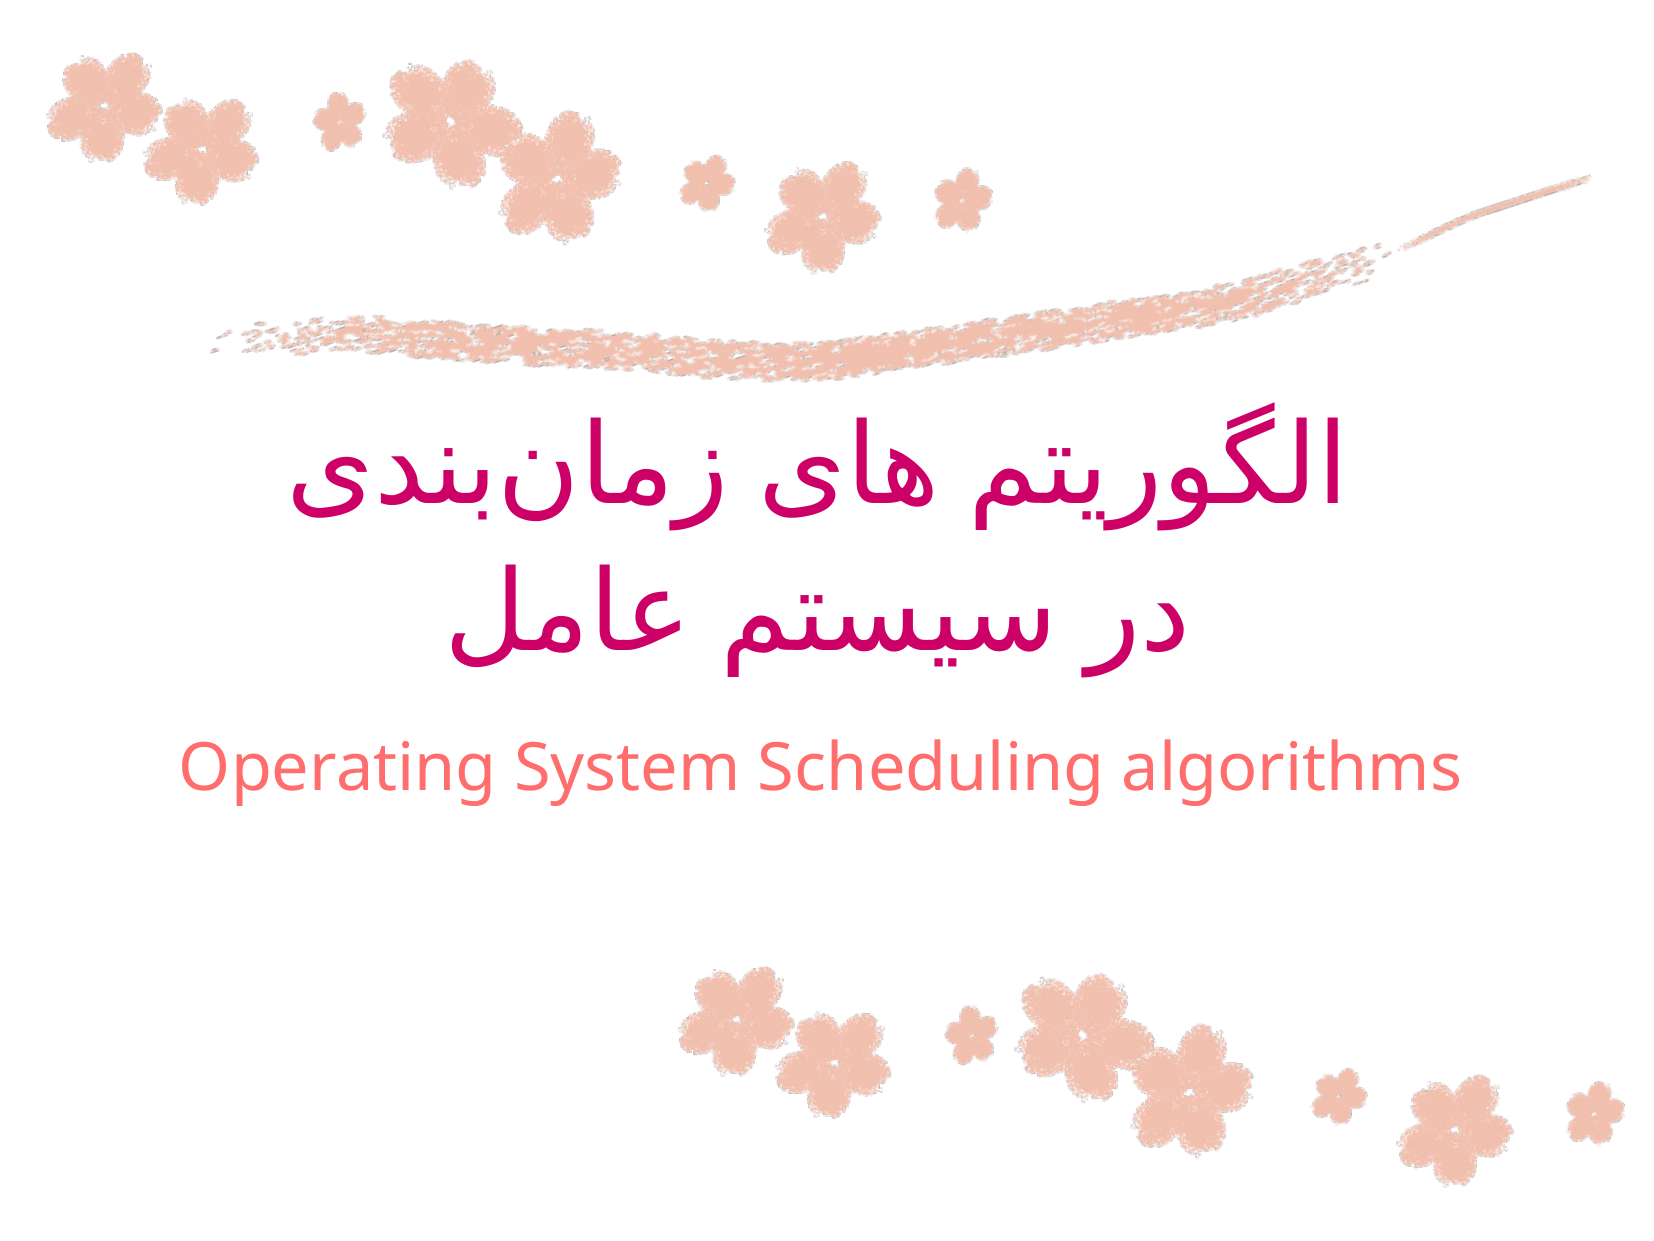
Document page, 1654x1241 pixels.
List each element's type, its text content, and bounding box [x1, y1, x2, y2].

title Operating System Scheduling algorithms [77, 692, 1566, 837]
picture [206, 0, 1600, 395]
picture [45, 52, 994, 275]
picture [677, 966, 1626, 1188]
title الگوریتم های زمان‌بندی در سیستم عامل [73, 395, 1562, 703]
